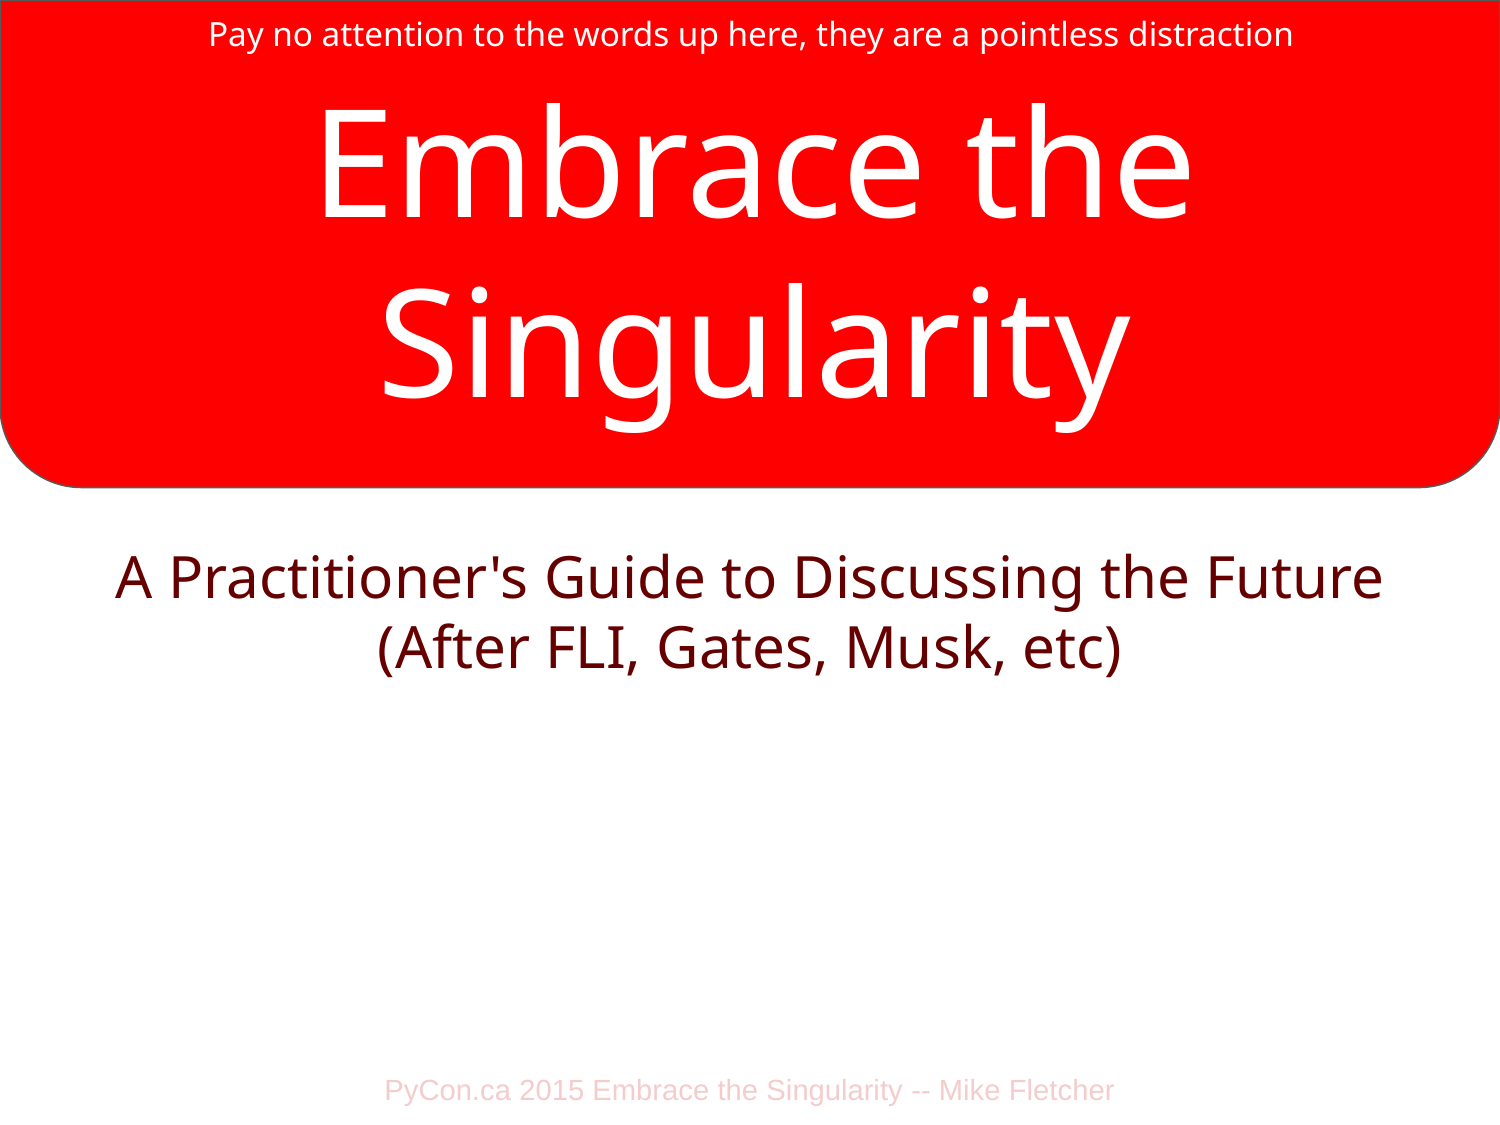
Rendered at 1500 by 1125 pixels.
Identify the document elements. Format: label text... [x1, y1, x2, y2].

subtitle Pay no attention to the words up here, they are a pointless distraction [1, 0, 1500, 65]
subtitle A Practitioner's Guide to Discussing the Future (After FLI, Gates, Musk, etc) [0, 525, 1500, 1107]
title Embrace the Singularity [28, 65, 1480, 488]
